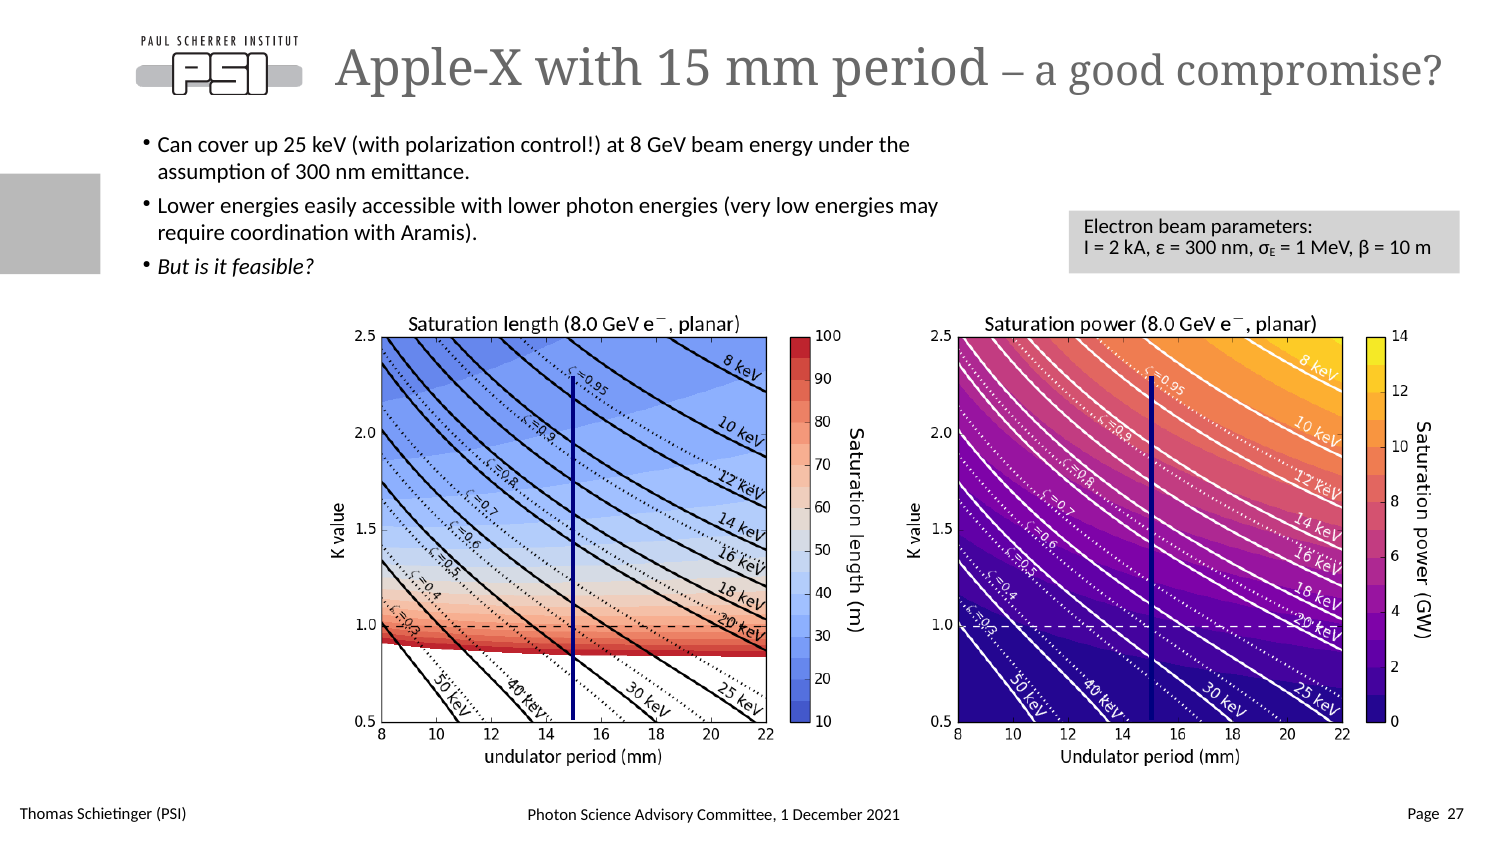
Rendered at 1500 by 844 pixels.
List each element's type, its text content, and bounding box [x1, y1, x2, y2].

list Can cover up 25 keV (with polarization control!) at 8 GeV beam energy under the assumption of 300 nm emittance. Lower energies easily accessible with lower photon energies (very low energies may require coordination with Aramis). But is it feasible? [135, 129, 1002, 289]
picture [285, 285, 1486, 799]
title Apple-X with 15 mm period – a good compromise? [334, 35, 1484, 98]
text_box Electron beam parameters: I = 2 kA, ε = 300 nm, σE = 1 MeV, β = 10 m [1068, 210, 1460, 274]
